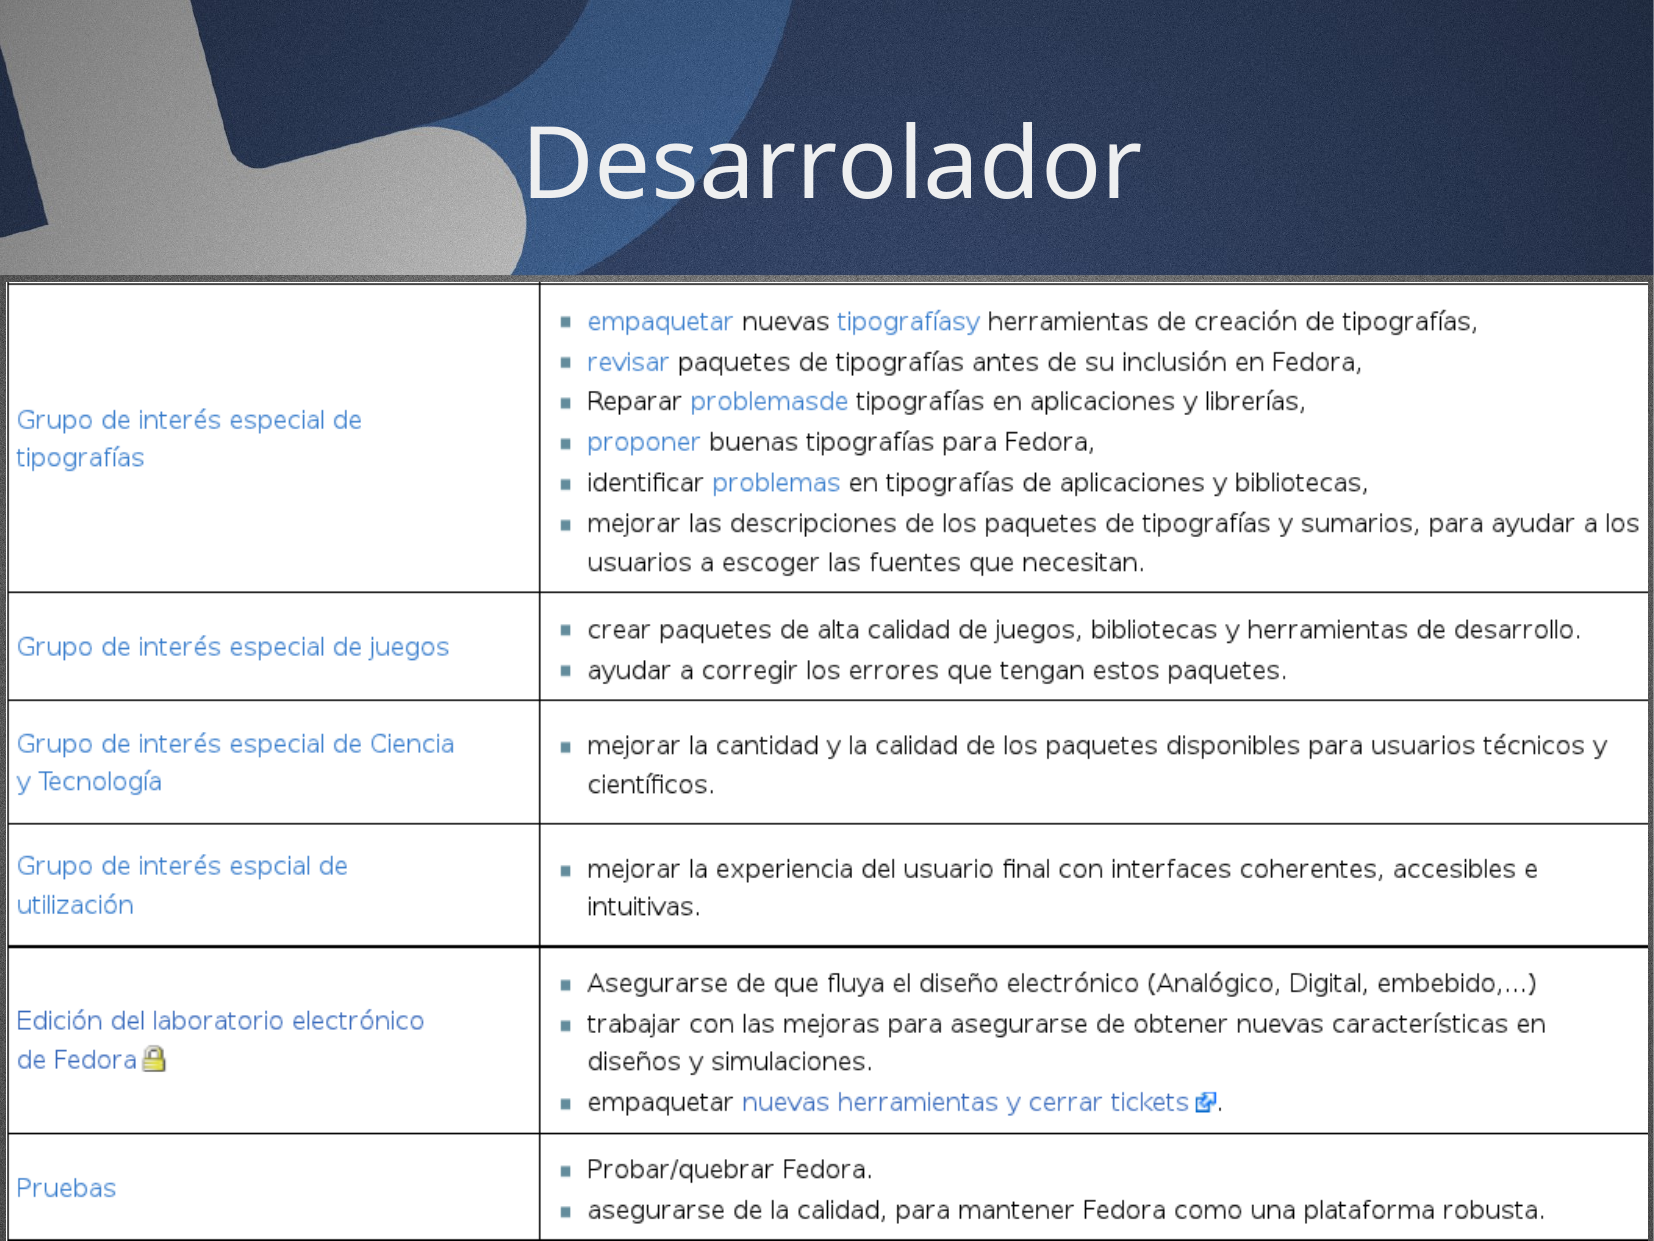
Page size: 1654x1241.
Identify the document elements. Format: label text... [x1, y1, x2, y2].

text_box Desarrolador [88, 58, 1577, 266]
picture [0, 0, 1654, 1241]
